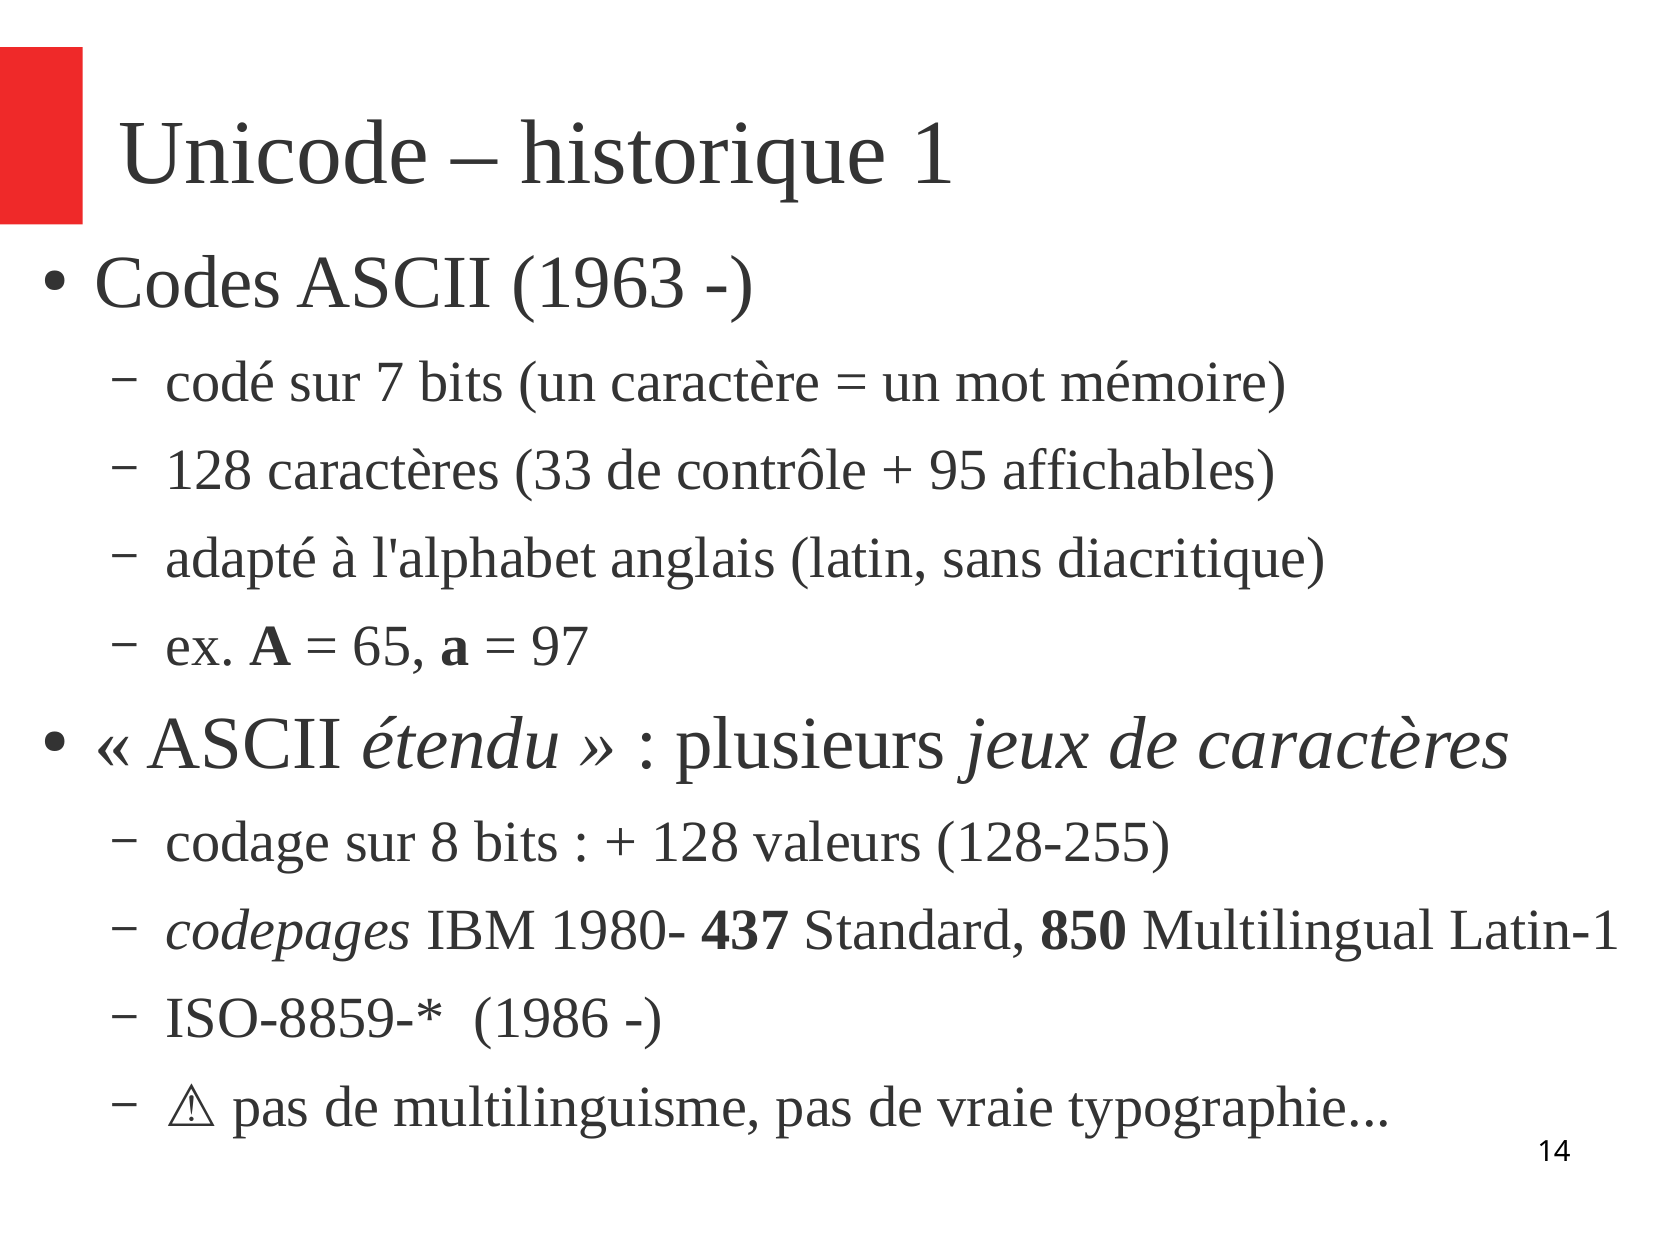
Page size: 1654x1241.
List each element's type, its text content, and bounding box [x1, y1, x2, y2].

title Unicode – historique 1 [118, 49, 1571, 241]
list Codes ASCII (1963 -) codé sur 7 bits (un caractère = un mot mémoire) 128 caractères (33 de contrôle + 95 affichables) adapté à l'alphabet anglais (latin, sans diacritique) ex. A = 65, a = 97 « ASCII étendu » : plusieurs jeux de caractères codage sur 8 bits : + 128 valeurs (128-255) codepages IBM 1980- 437 Standard, 850 Multilingual Latin-1 ISO-8859-* (1986 -) ⚠ pas de multilinguisme, pas de vraie typographie... [23, 241, 1630, 1170]
